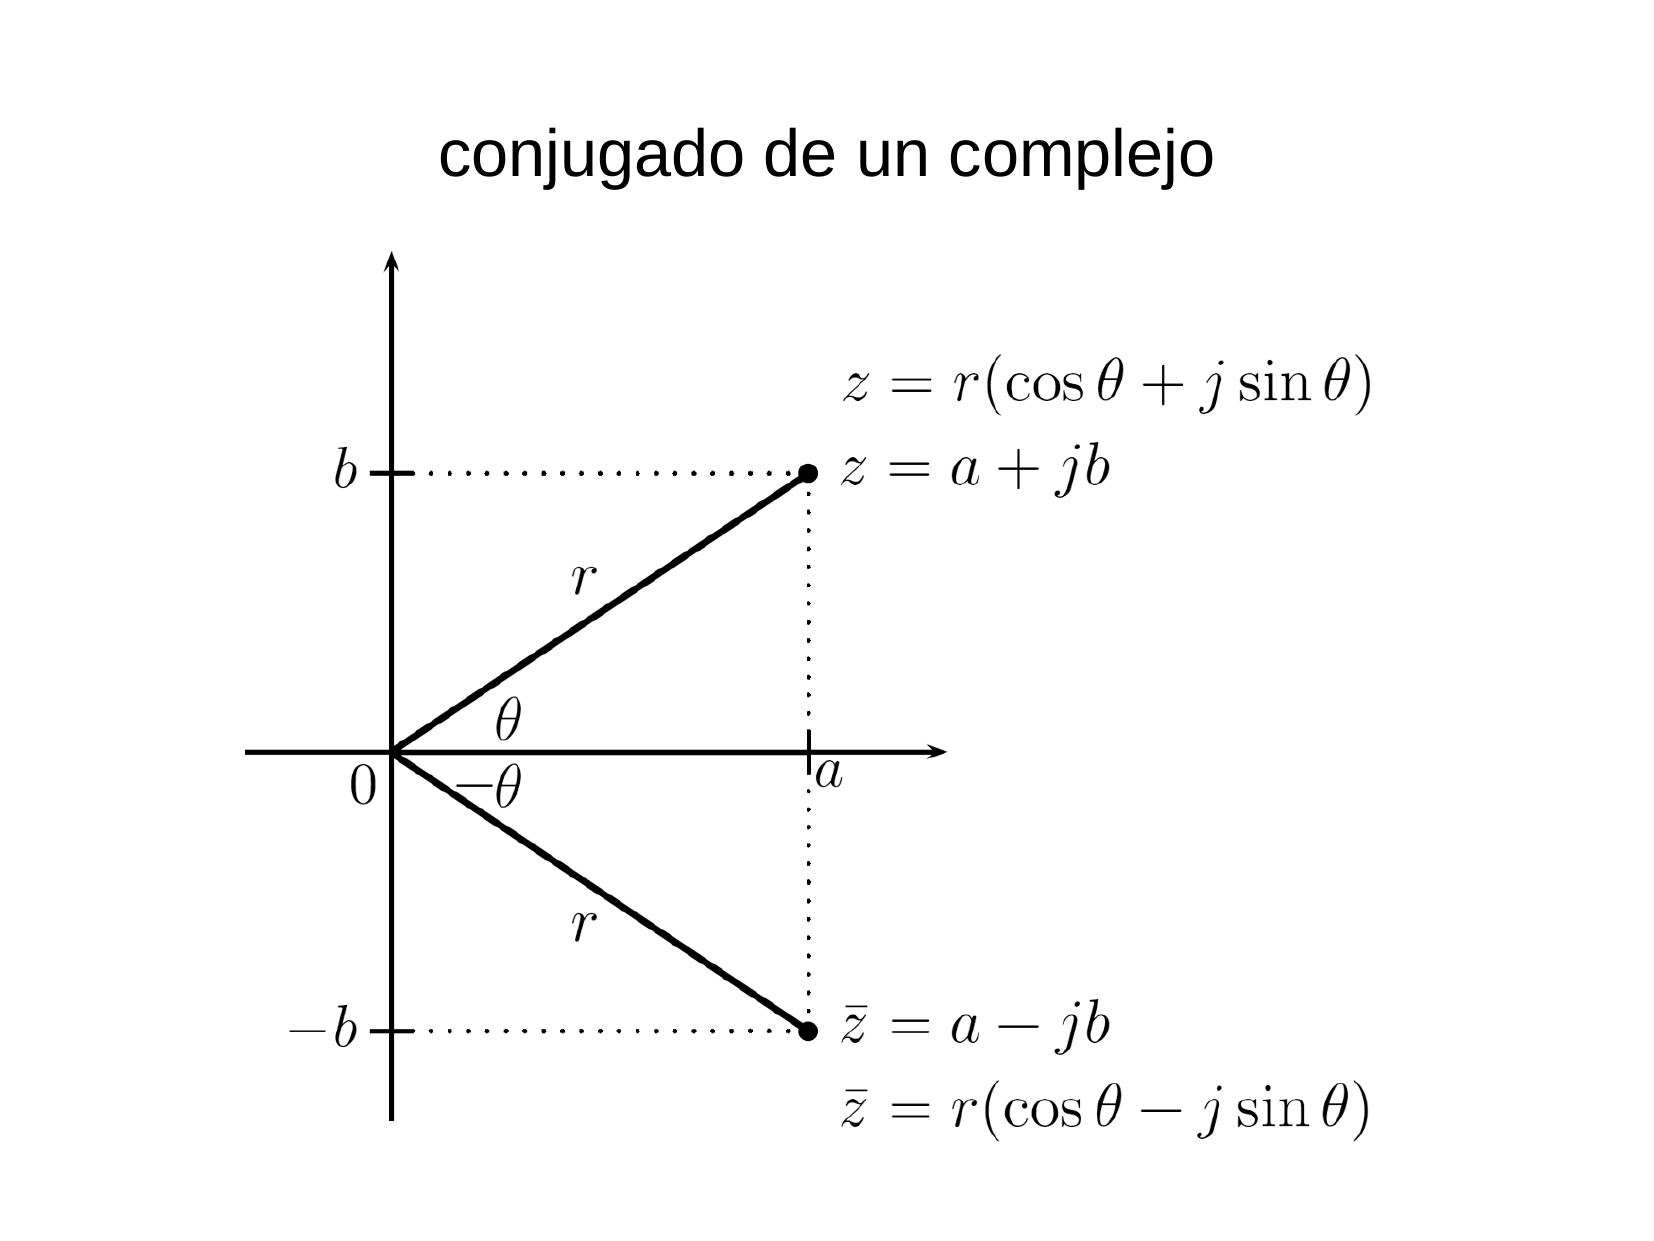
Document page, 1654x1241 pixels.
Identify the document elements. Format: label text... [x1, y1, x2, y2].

title conjugado de un complejo [82, 56, 1571, 250]
picture [245, 243, 1388, 1152]
